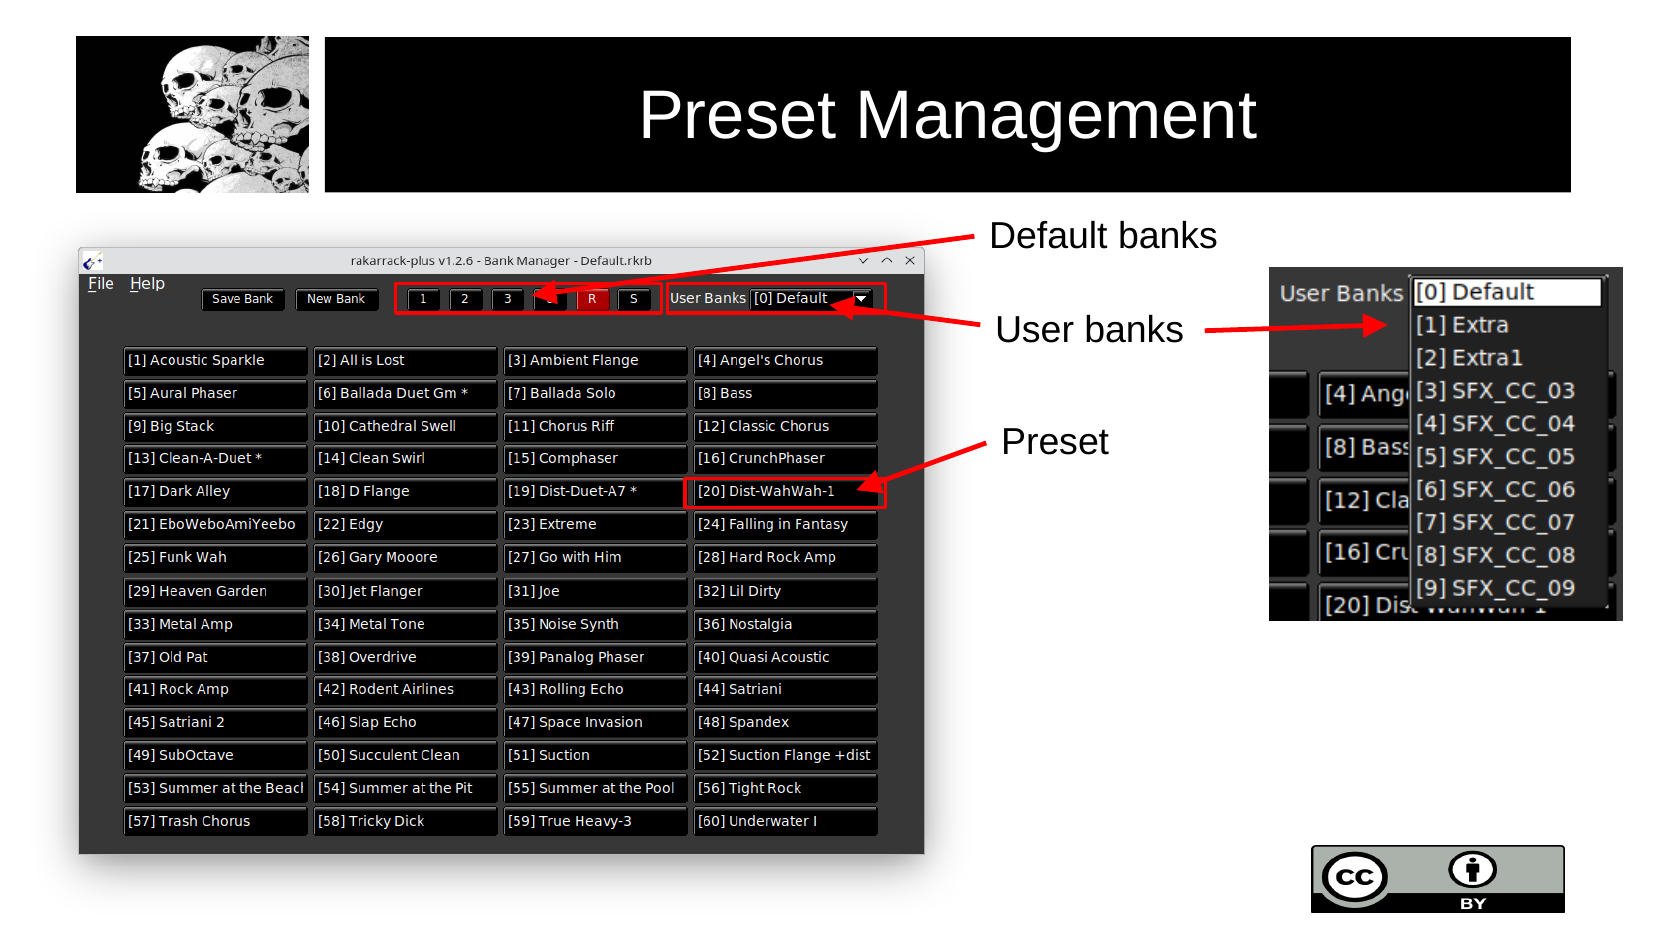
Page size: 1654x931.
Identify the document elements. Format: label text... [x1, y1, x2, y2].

picture [76, 36, 309, 193]
picture [1311, 845, 1565, 913]
text_box Default banks [974, 206, 1258, 266]
picture [556, 285, 582, 289]
text_box User banks [980, 301, 1264, 361]
text_box Preset [986, 413, 1269, 473]
picture [397, 285, 660, 311]
picture [669, 285, 884, 311]
title Preset Management [324, 37, 1571, 193]
picture [15, 195, 987, 929]
picture [687, 480, 884, 506]
picture [1269, 267, 1623, 621]
